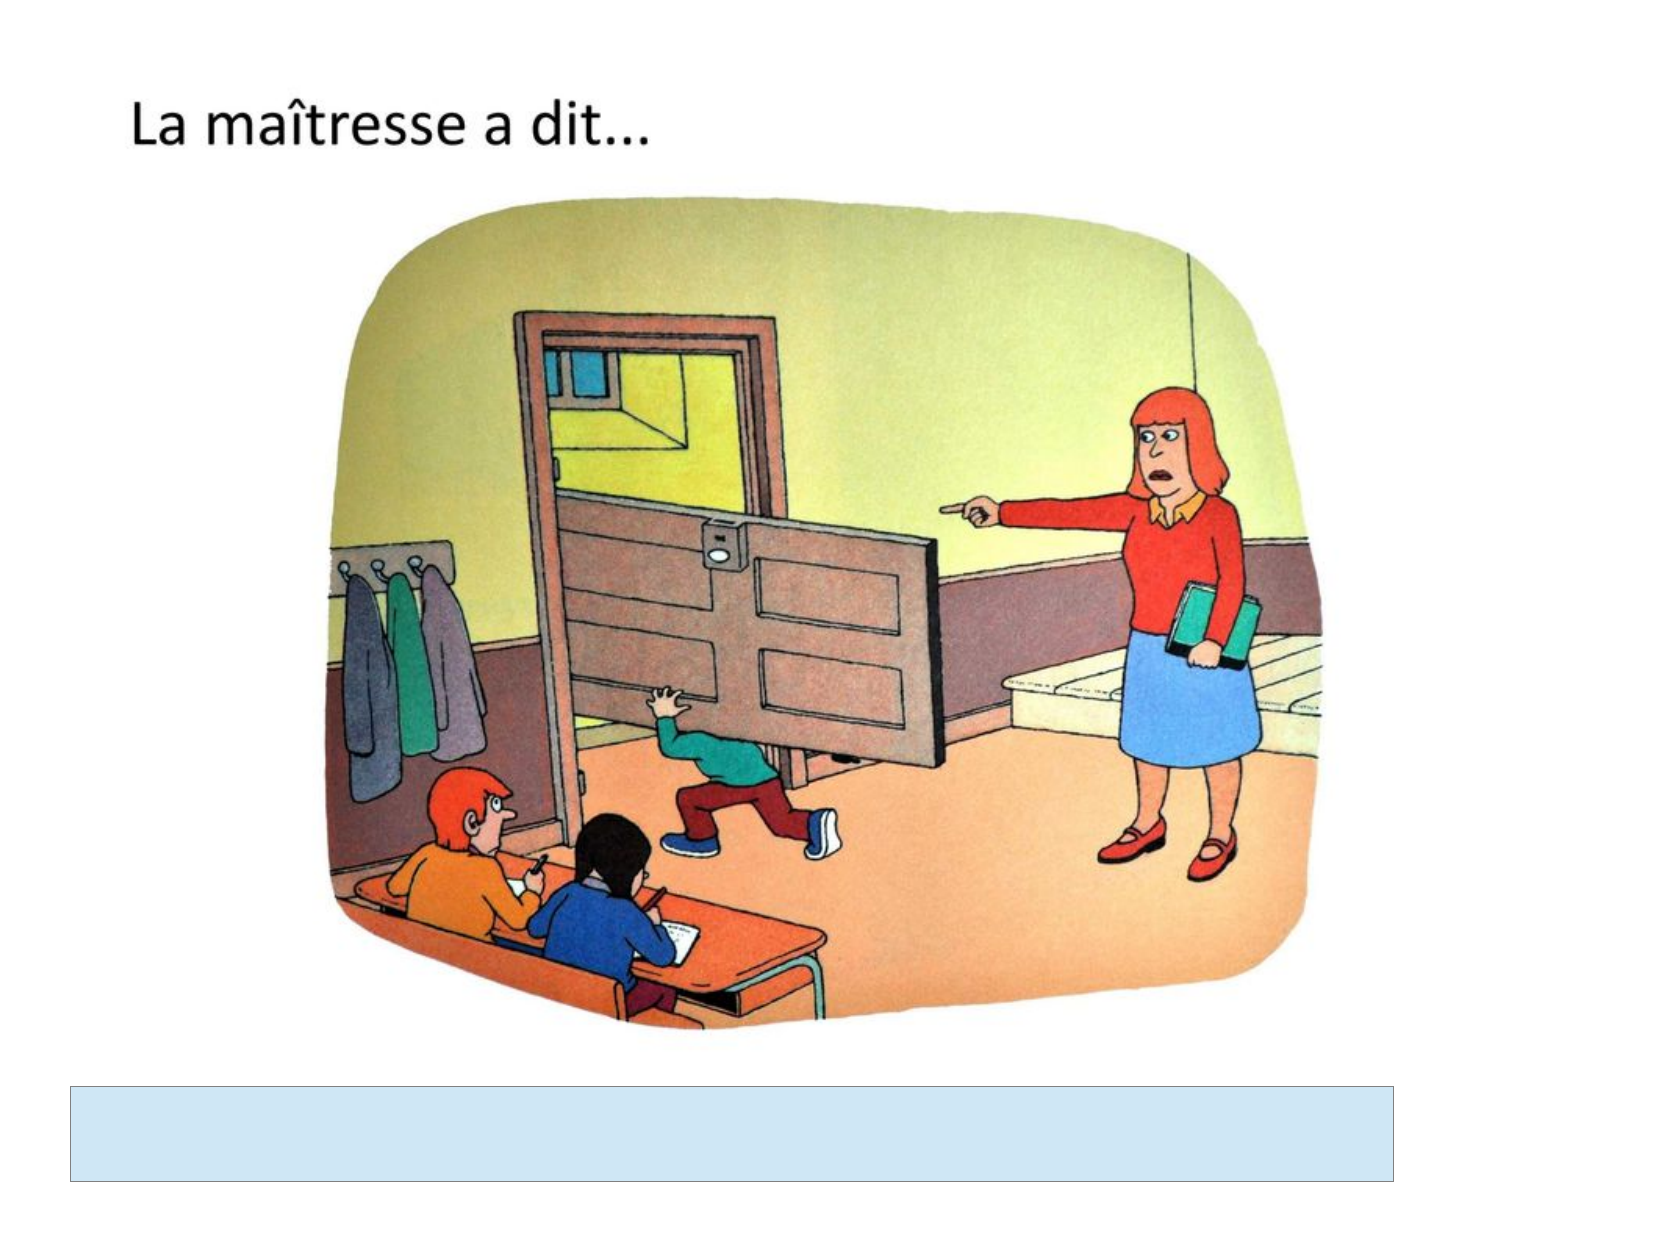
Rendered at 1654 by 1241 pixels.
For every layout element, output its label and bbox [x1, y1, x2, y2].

text_box [70, 1086, 1394, 1182]
picture [38, 24, 1639, 1225]
